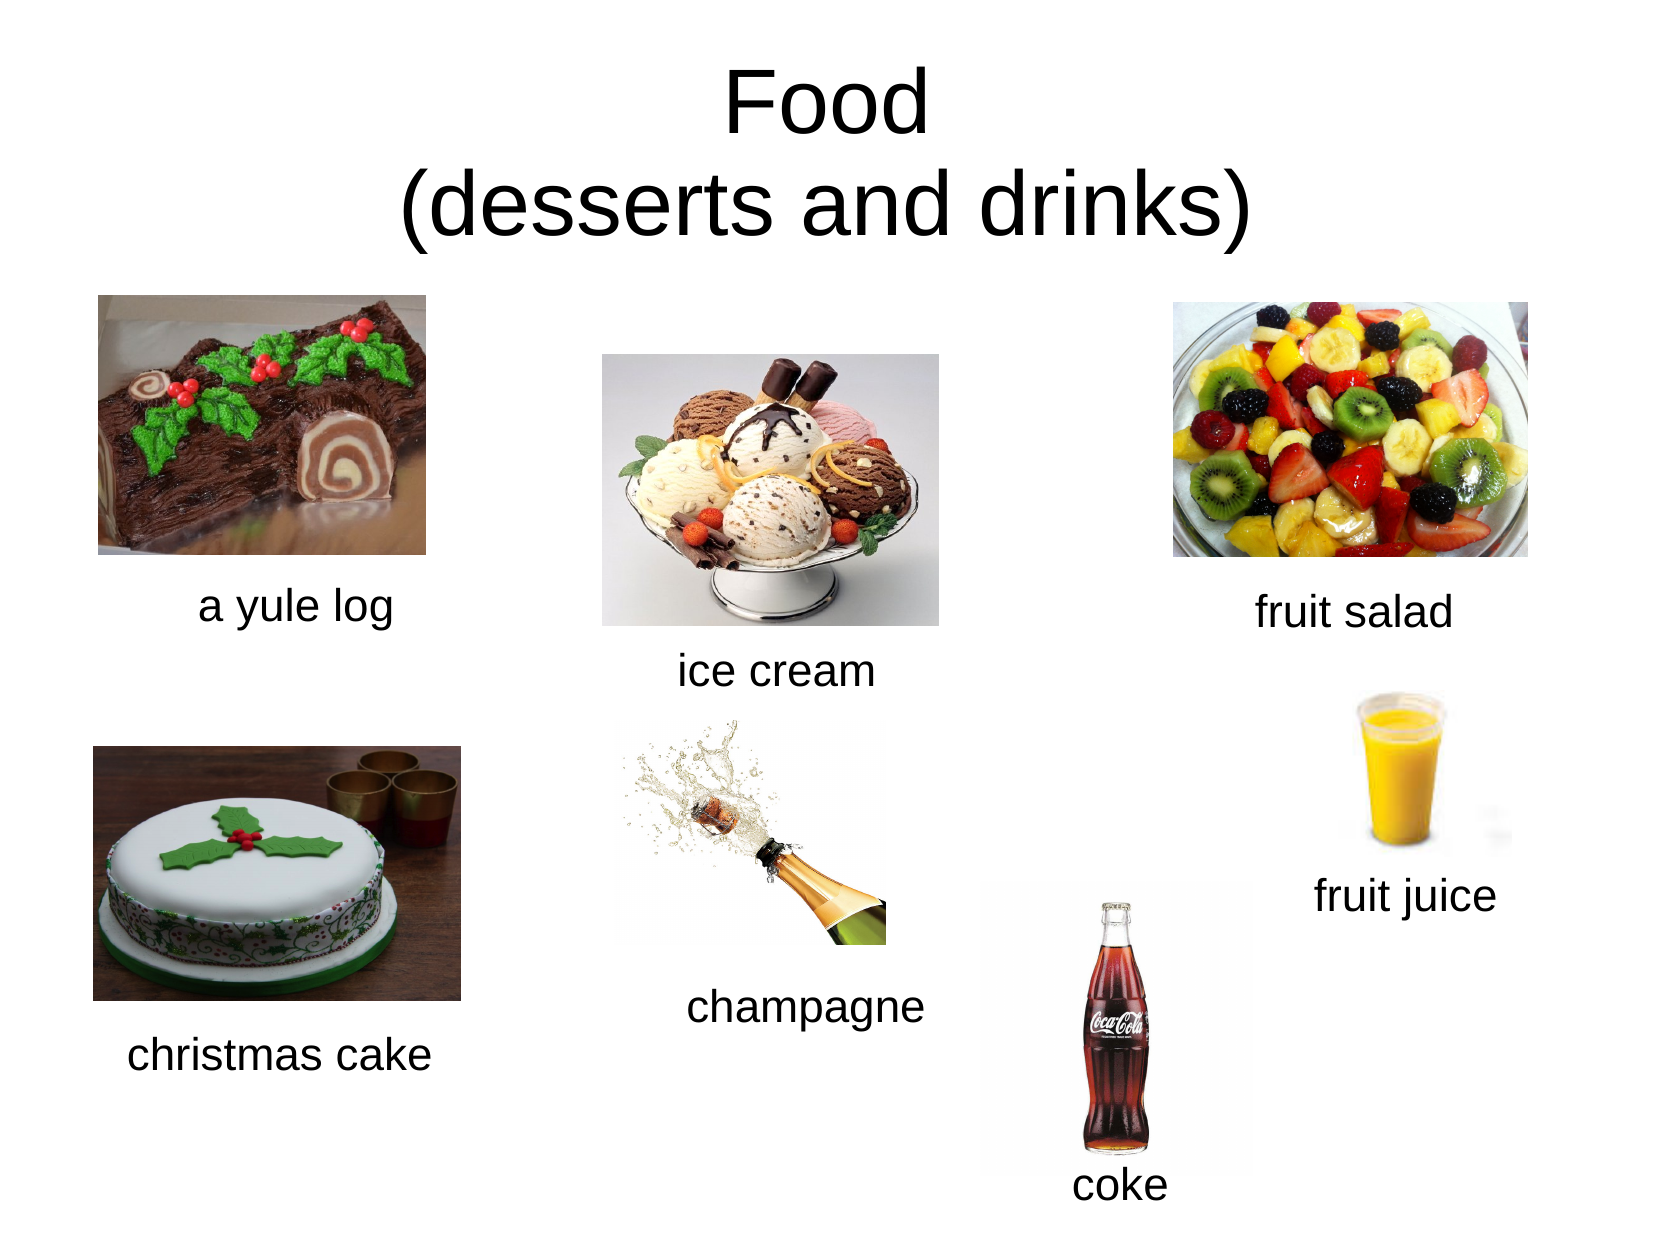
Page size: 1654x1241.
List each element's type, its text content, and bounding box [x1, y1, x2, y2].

picture [980, 881, 1253, 1176]
text_box christmas cake [112, 1021, 448, 1088]
picture [614, 720, 886, 945]
picture [93, 746, 461, 1001]
title Food (desserts and drinks) [82, 49, 1571, 257]
text_box coke [1057, 1151, 1184, 1218]
picture [98, 295, 426, 555]
text_box champagne [671, 973, 941, 1040]
text_box a yule log [183, 572, 410, 639]
text_box ice cream [662, 637, 892, 704]
picture [1173, 302, 1528, 557]
text_box fruit salad [1240, 578, 1469, 645]
text_box fruit juice [1299, 862, 1513, 929]
picture [1287, 690, 1512, 857]
picture [602, 354, 939, 626]
